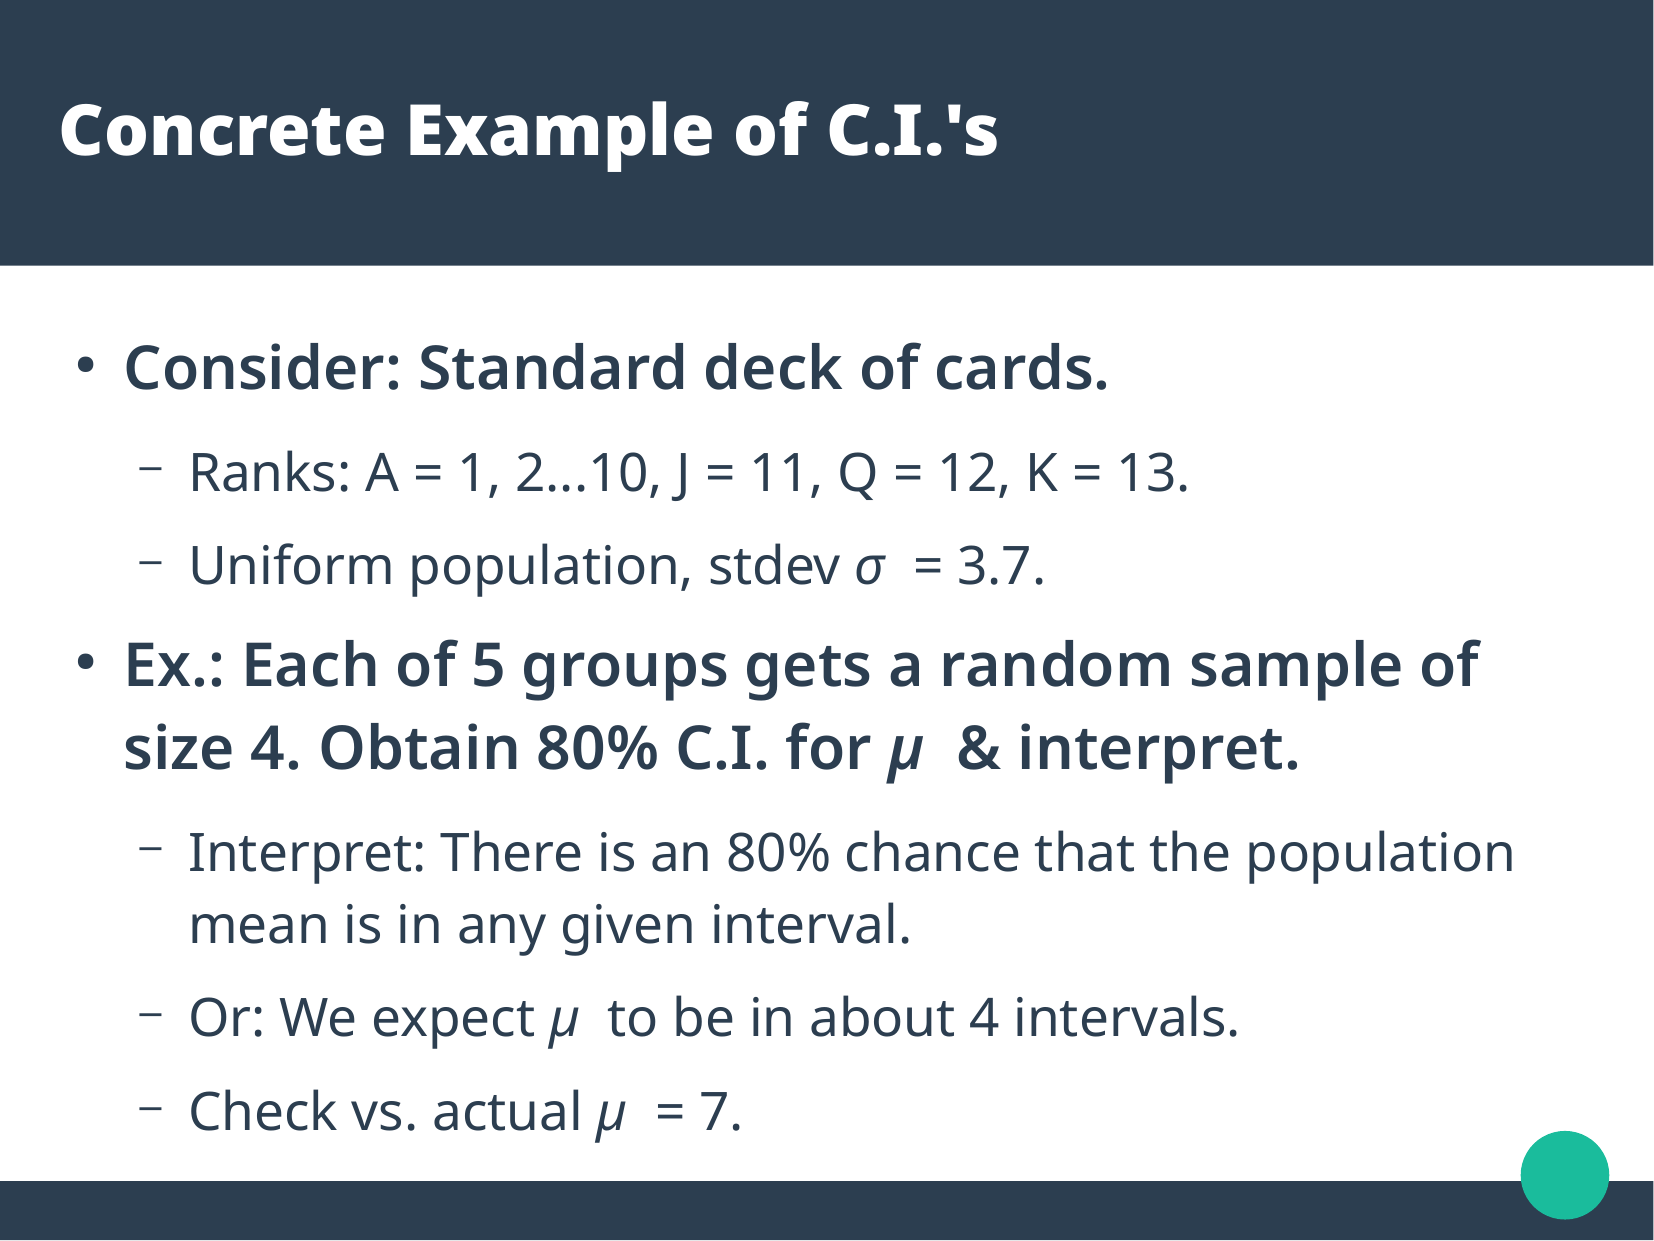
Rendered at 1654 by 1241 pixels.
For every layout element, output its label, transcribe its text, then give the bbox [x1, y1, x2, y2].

list Consider: Standard deck of cards. Ranks: A = 1, 2...10, J = 11, Q = 12, K = 13. Uniform population, stdev σ = 3.7. Ex.: Each of 5 groups gets a random sample of size 4. Obtain 80% C.I. for μ & interpret. Interpret: There is an 80% chance that the population mean is in any given interval. Or: We expect μ to be in about 4 intervals. Check vs. actual μ = 7. [59, 324, 1595, 1152]
title Concrete Example of C.I.'s [59, 49, 1595, 207]
